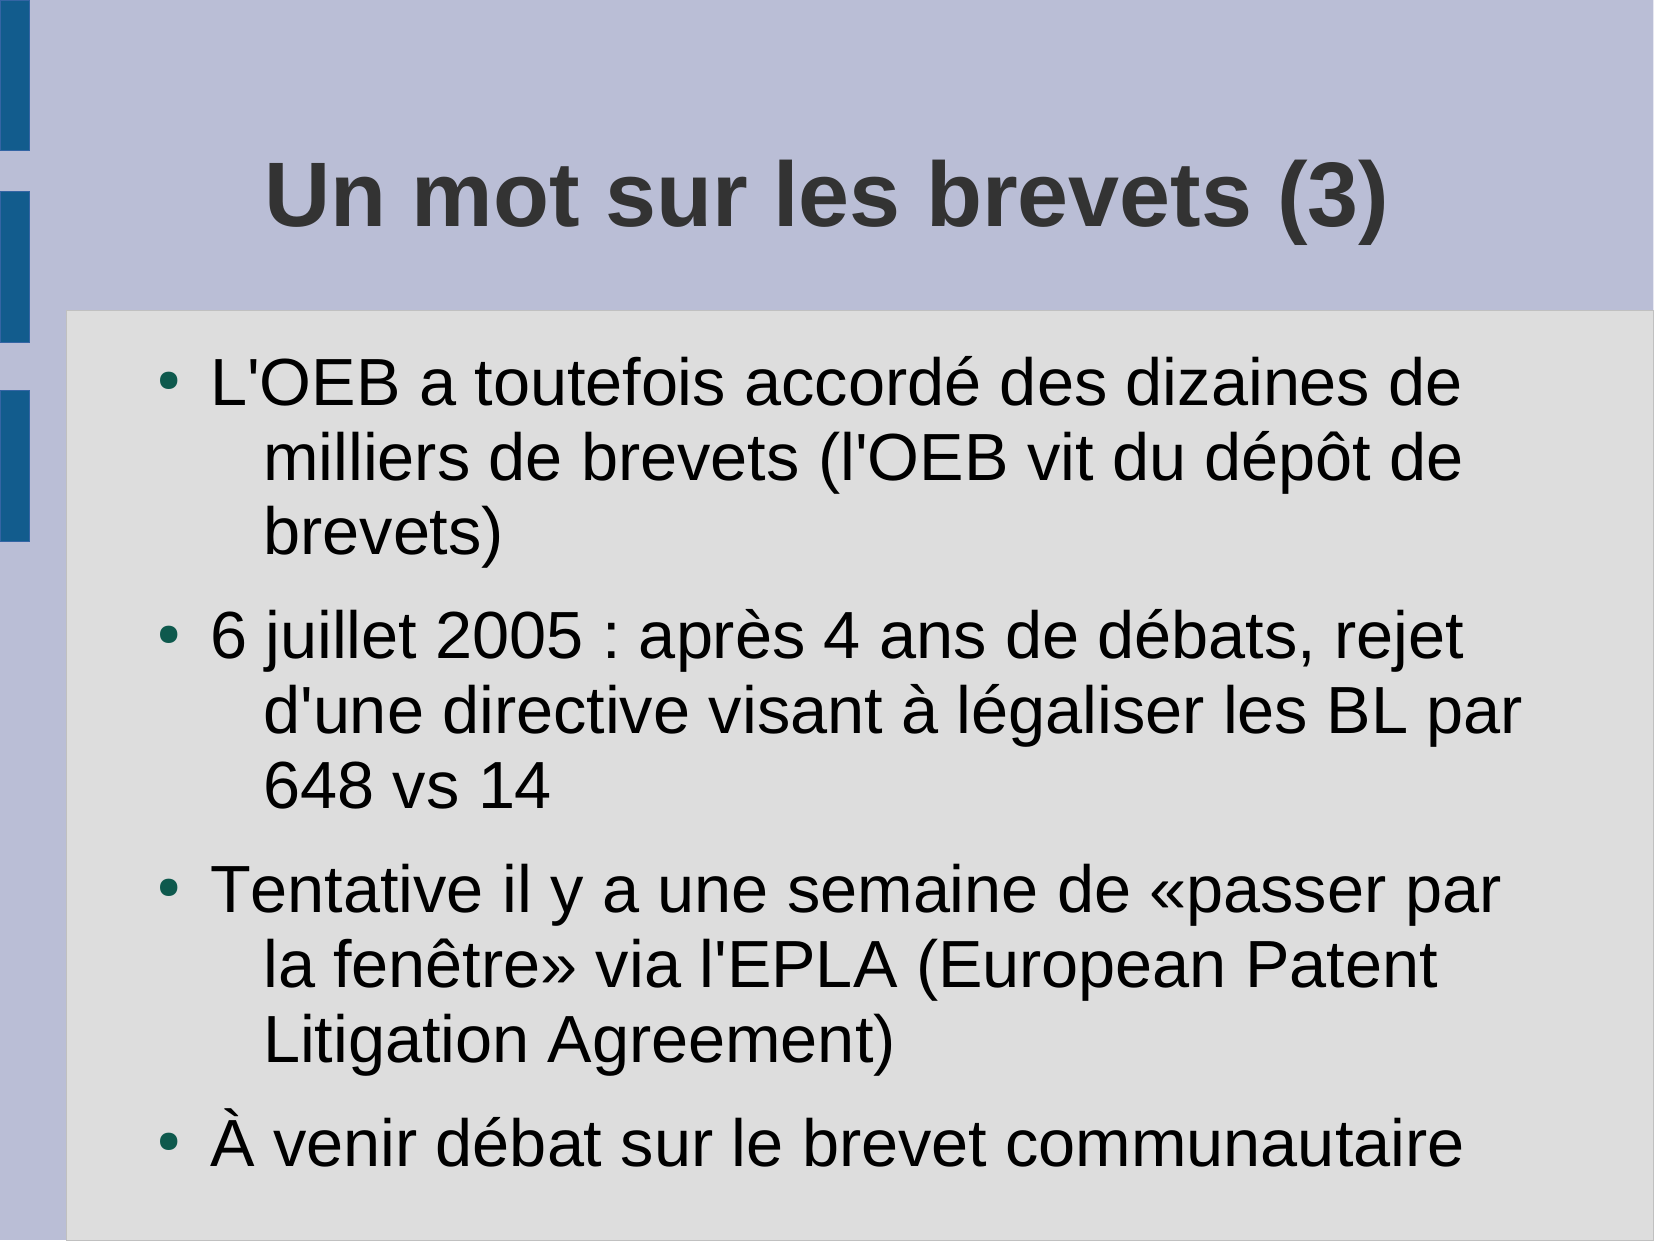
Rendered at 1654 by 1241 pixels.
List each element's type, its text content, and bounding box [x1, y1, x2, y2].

list L'OEB a toutefois accordé des dizaines de milliers de brevets (l'OEB vit du dépôt de brevets) 6 juillet 2005 : après 4 ans de débats, rejet d'une directive visant à légaliser les BL par 648 vs 14 Tentative il y a une semaine de «passer par la fenêtre» via l'EPLA (European Patent Litigation Agreement) À venir débat sur le brevet communautaire [121, 344, 1534, 1127]
title Un mot sur les brevets (3) [121, 91, 1534, 299]
